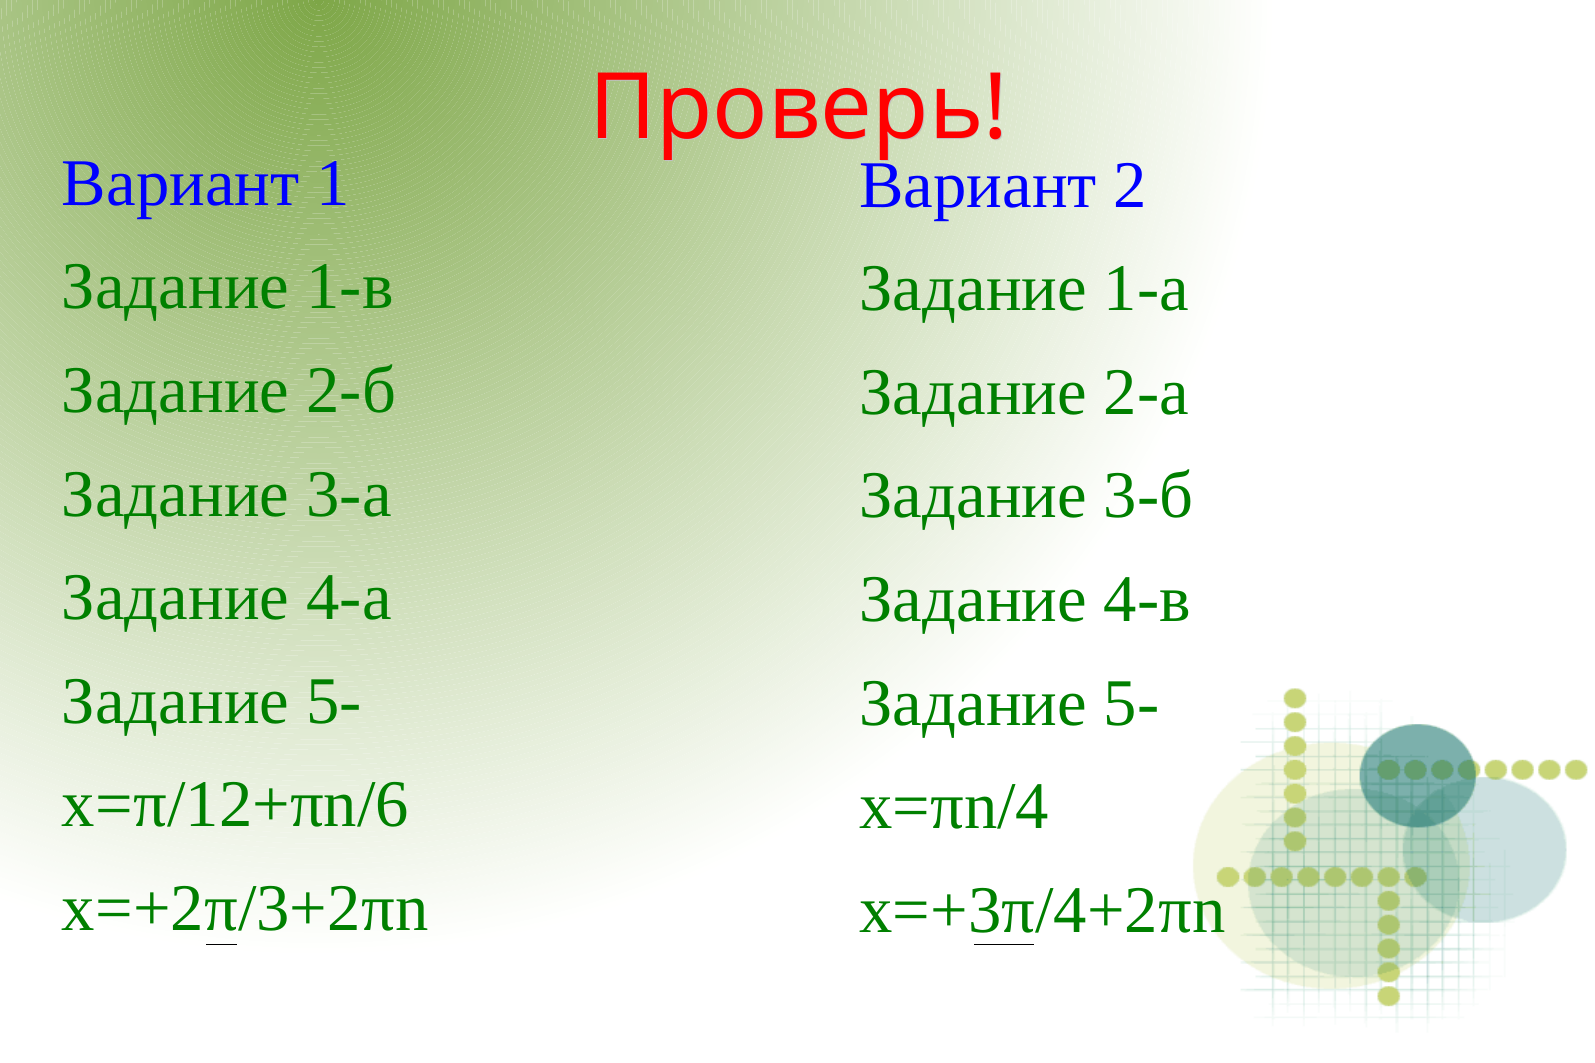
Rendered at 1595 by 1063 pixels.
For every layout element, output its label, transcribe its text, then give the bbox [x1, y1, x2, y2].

picture [1180, 678, 1595, 1038]
list Вариант 1 Задание 1-в Задание 2-б Задание 3-а Задание 4-а Задание 5- x=π/12+πn/6 x=+2π/3+2πn [44, 145, 709, 1004]
list Вариант 2 Задание 1-а Задание 2-а Задание 3-б Задание 4-в Задание 5- x=πn/4 x=+3π/4+2πn [841, 147, 1506, 1004]
title Проверь! [118, 29, 1480, 178]
